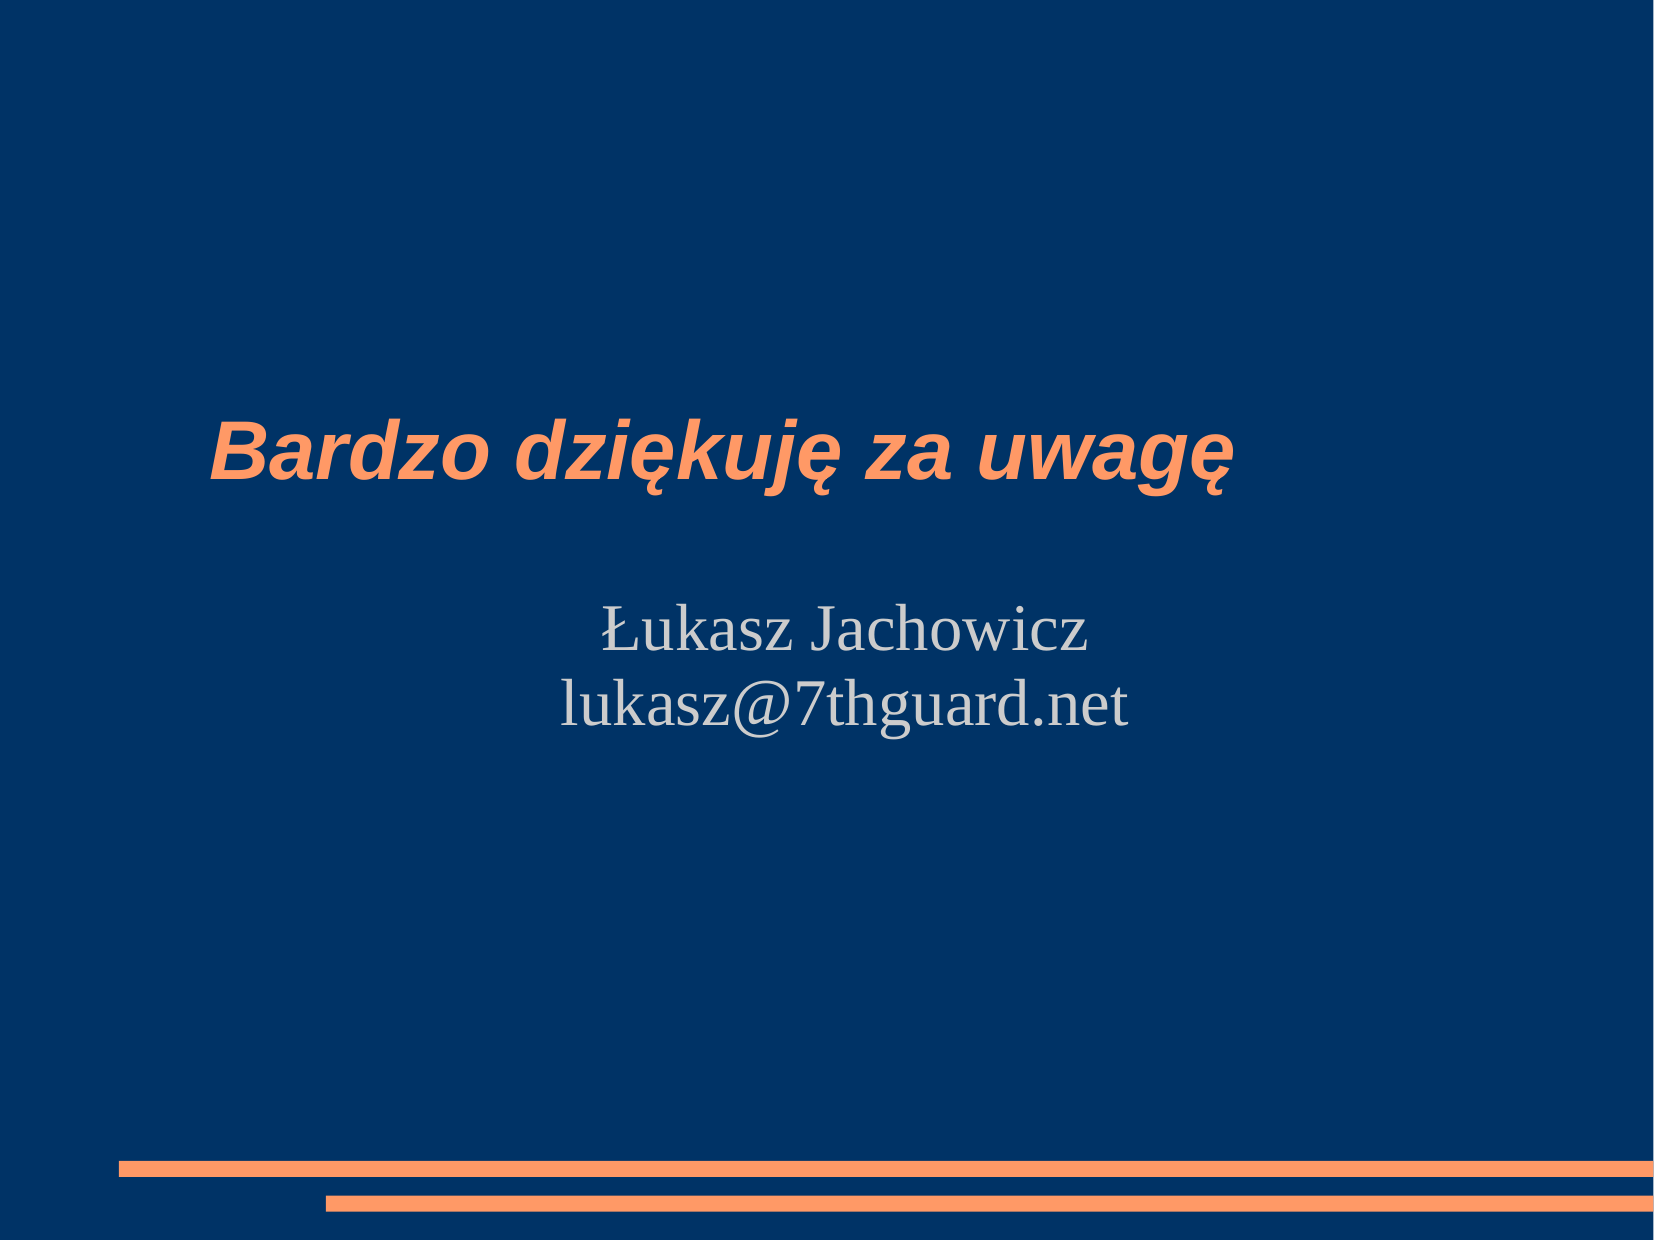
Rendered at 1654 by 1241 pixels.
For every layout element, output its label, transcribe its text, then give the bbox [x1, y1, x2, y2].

subtitle Łukasz Jachowicz lukasz@7thguard.net [125, 267, 1565, 1063]
